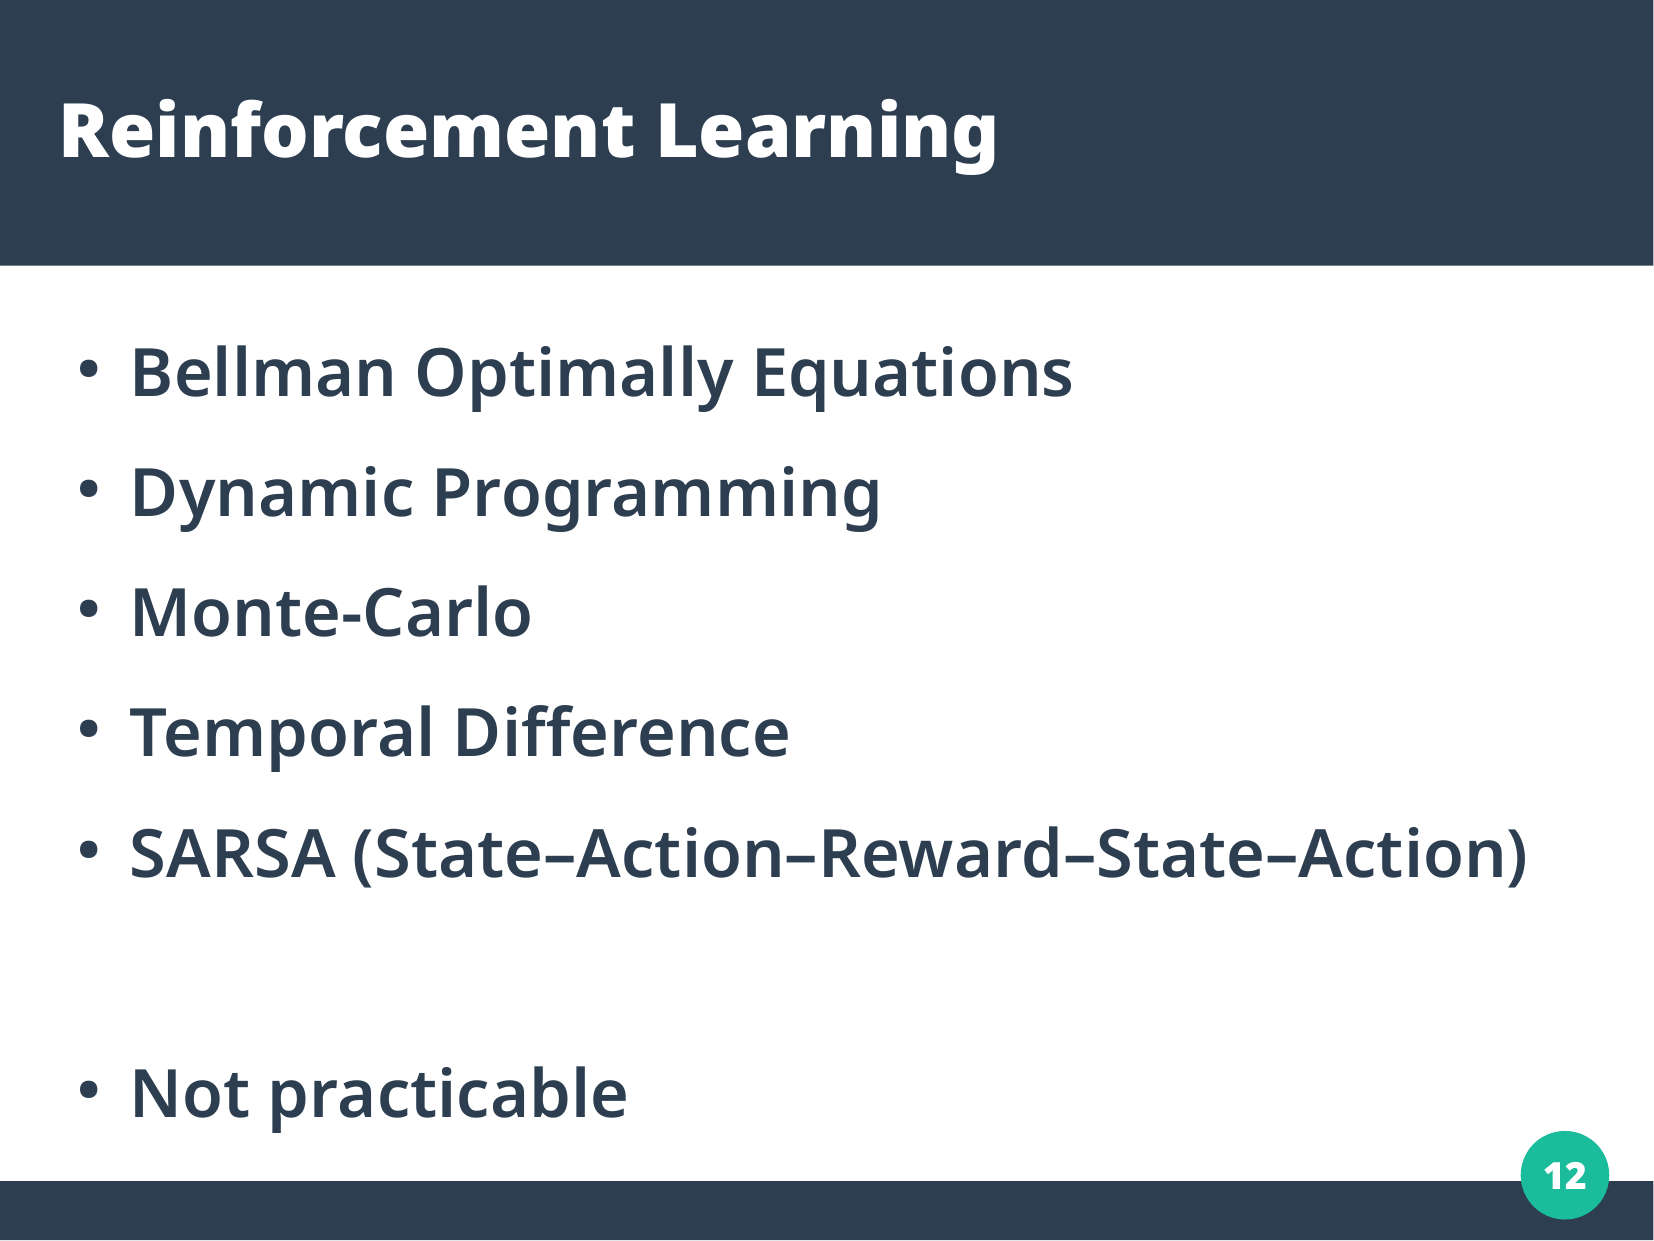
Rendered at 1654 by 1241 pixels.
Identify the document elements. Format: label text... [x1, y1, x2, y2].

title Reinforcement Learning [59, 49, 1595, 207]
list Bellman Optimally Equations Dynamic Programming Monte-Carlo Temporal Difference SARSA (State–Action–Reward–State–Action) Not practicable [59, 324, 1595, 1152]
